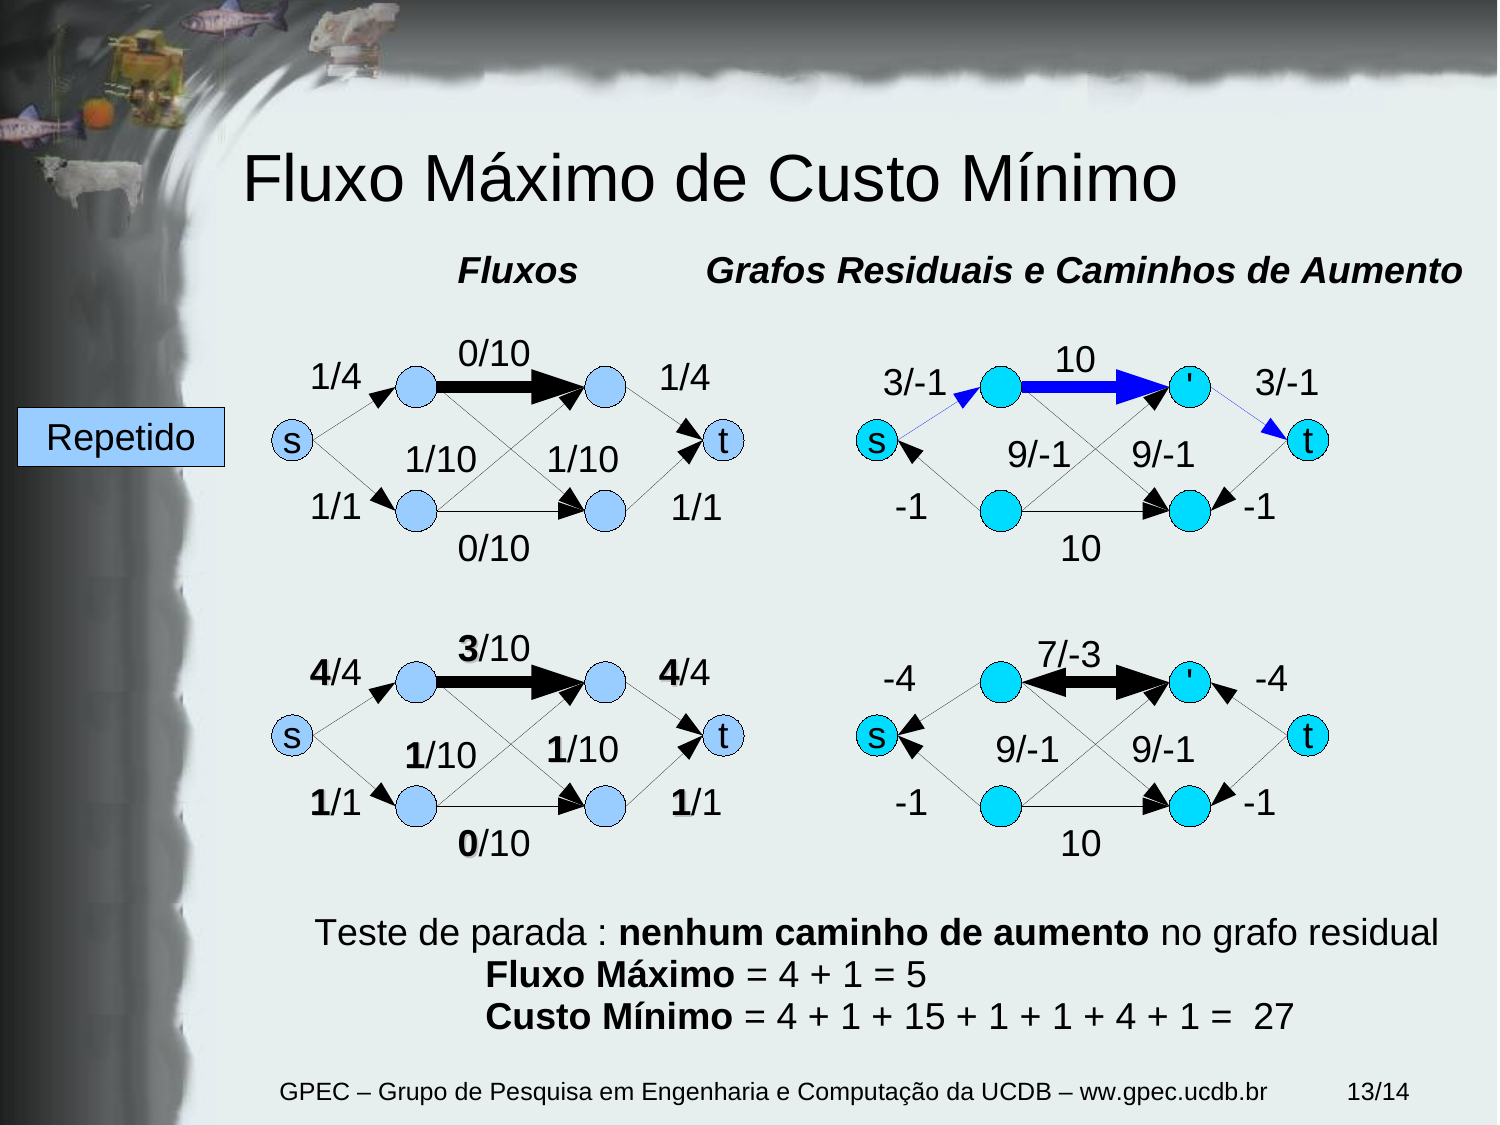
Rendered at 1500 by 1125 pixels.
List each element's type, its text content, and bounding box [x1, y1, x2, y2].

text_box 1/10 [389, 726, 493, 799]
text_box Teste de parada : nenhum caminho de aumento no grafo residual Fluxo Máximo = 4 + 1 = 5 Custo Mínimo = 4 + 1 + 15 + 1 + 1 + 4 + 1 = 27 [299, 904, 1455, 1125]
text_box 1/10 [531, 720, 635, 793]
text_box s [856, 716, 898, 757]
text_box 0/10 [443, 815, 546, 887]
text_box [584, 366, 626, 408]
text_box t [702, 715, 745, 757]
text_box 9/-1 [1116, 721, 1211, 792]
title Fluxo Máximo de Custo Mínimo [242, 113, 1425, 244]
text_box [395, 503, 437, 532]
text_box s [271, 714, 313, 757]
text_box Fluxos [442, 242, 594, 314]
text_box [1169, 497, 1211, 532]
text_box 10 [1039, 331, 1112, 402]
text_box 0/10 [443, 325, 546, 396]
text_box 1/1 [655, 478, 738, 550]
text_box [980, 366, 1022, 408]
text_box 7/-3 [1022, 626, 1117, 698]
text_box -4 [868, 649, 932, 721]
text_box Grafos Residuais e Caminhos de Aumento [690, 242, 1480, 314]
text_box -1 [1228, 773, 1292, 845]
text_box 10 [1045, 519, 1117, 591]
text_box 4/4 [643, 644, 726, 716]
text_box -1 [1228, 478, 1292, 550]
picture [0, 0, 1498, 1125]
text_box 3/10 [443, 620, 546, 693]
text_box 9/-1 [980, 720, 1075, 792]
text_box -4 [1240, 649, 1304, 721]
text_box s [271, 419, 313, 461]
text_box [395, 366, 437, 408]
text_box 4/4 [295, 643, 377, 716]
text_box -1 [880, 478, 944, 550]
text_box t [1287, 714, 1329, 757]
text_box 1/1 [295, 478, 378, 550]
text_box Repetido [17, 407, 225, 467]
text_box 1/4 [643, 348, 726, 420]
text_box 1/1 [655, 774, 738, 846]
text_box 1/1 [295, 773, 377, 846]
text_box t [702, 419, 745, 461]
text_box 10 [1045, 815, 1117, 886]
text_box [1169, 792, 1211, 827]
text_box 0/10 [443, 519, 546, 591]
text_box [395, 799, 437, 827]
text_box [980, 492, 1022, 532]
text_box s [856, 421, 898, 461]
text_box 9/-1 [992, 425, 1087, 497]
text_box [584, 502, 626, 532]
text_box t [1287, 426, 1329, 461]
text_box [584, 793, 626, 827]
text_box [980, 792, 1022, 827]
text_box 9/-1 [1116, 425, 1211, 497]
text_box 1/4 [295, 348, 377, 420]
text_box ' [1169, 366, 1211, 408]
text_box [584, 661, 626, 703]
text_box 1/10 [389, 431, 493, 503]
text_box 1/10 [531, 431, 635, 502]
text_box 3/-1 [1240, 354, 1335, 426]
text_box [395, 661, 437, 703]
text_box [980, 661, 1022, 703]
text_box -1 [880, 774, 944, 845]
text_box ' [1169, 661, 1211, 703]
text_box 3/-1 [868, 354, 963, 426]
